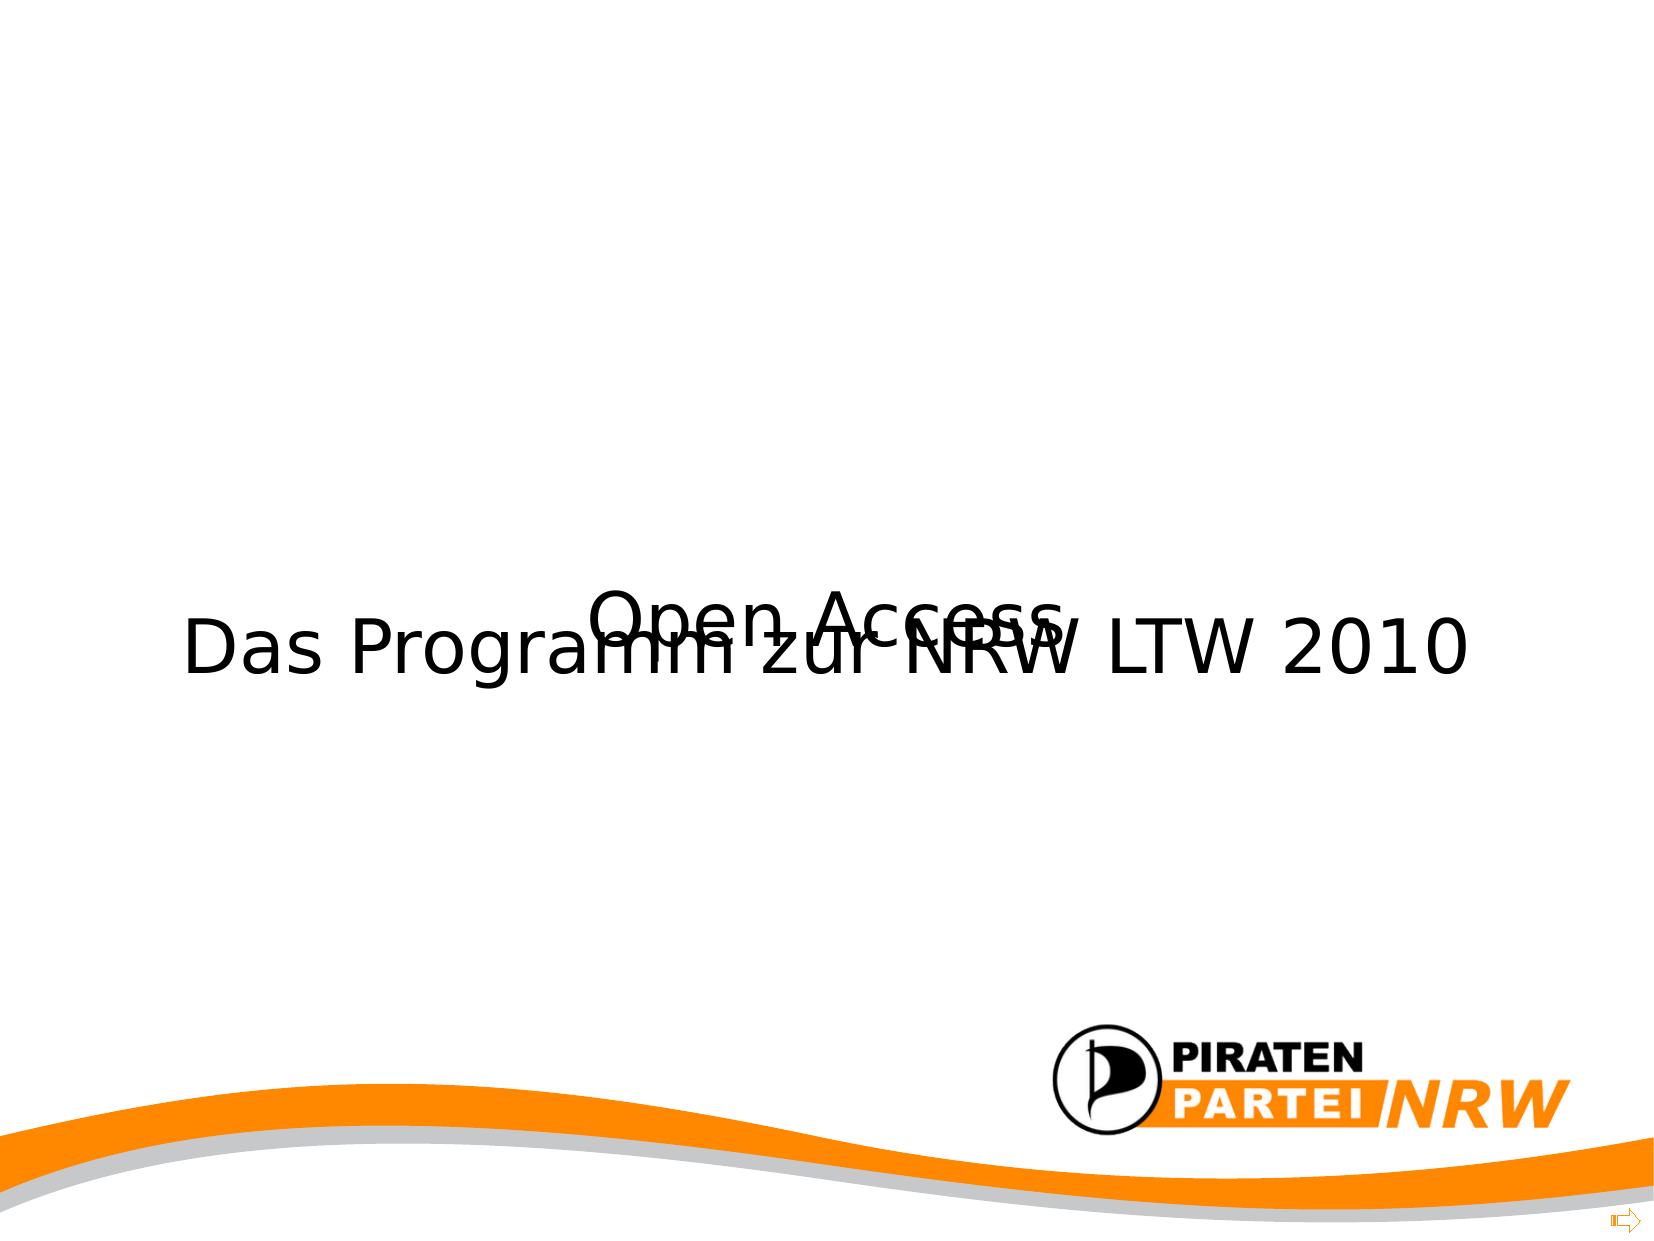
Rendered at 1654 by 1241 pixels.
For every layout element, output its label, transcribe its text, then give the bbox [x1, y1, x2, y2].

title Das Programm zur NRW LTW 2010 [82, 604, 1571, 692]
picture [1045, 1021, 1579, 1140]
text_box Open Access [571, 569, 1083, 672]
